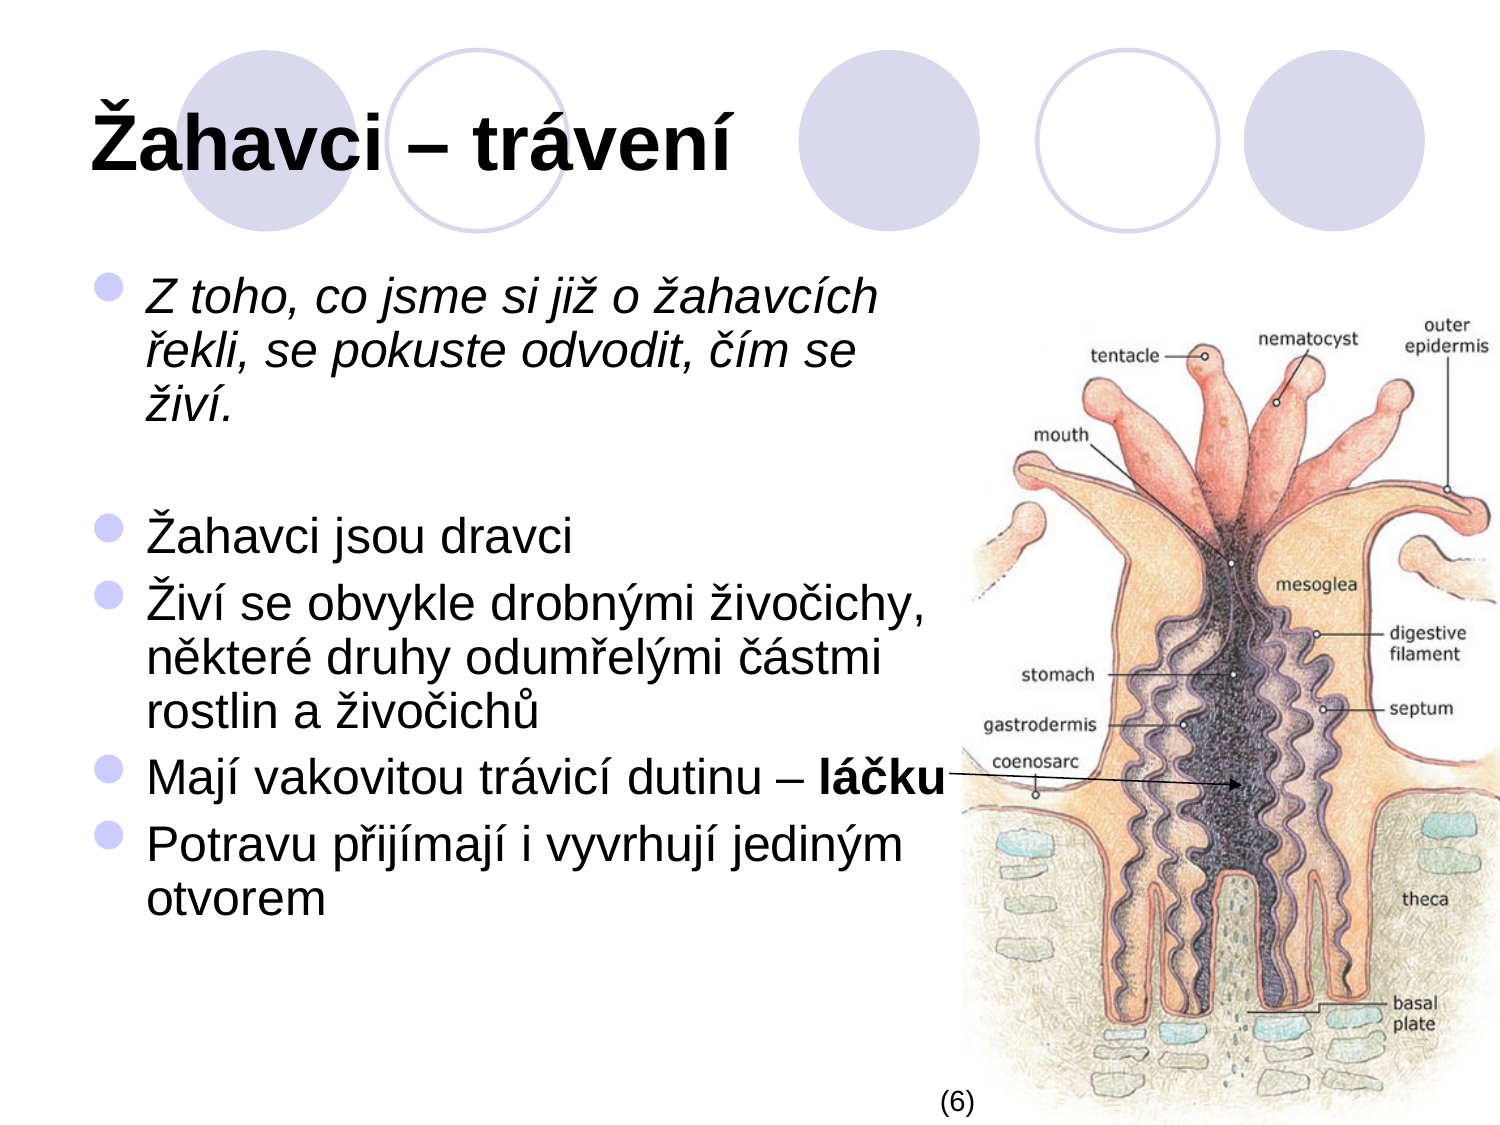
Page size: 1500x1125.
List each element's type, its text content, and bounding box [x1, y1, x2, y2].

text_box (6) [924, 1074, 1055, 1125]
picture [962, 309, 1500, 1125]
list Z toho, co jsme si již o žahavcích řekli, se pokuste odvodit, čím se živí. Žahavci jsou dravci Živí se obvykle drobnými živočichy, některé druhy odumřelými částmi rostlin a živočichů Mají vakovitou trávicí dutinu – láčku Potravu přijímají i vyvrhují jediným otvorem [74, 262, 975, 1006]
title Žahavci – trávení [75, 45, 1426, 233]
